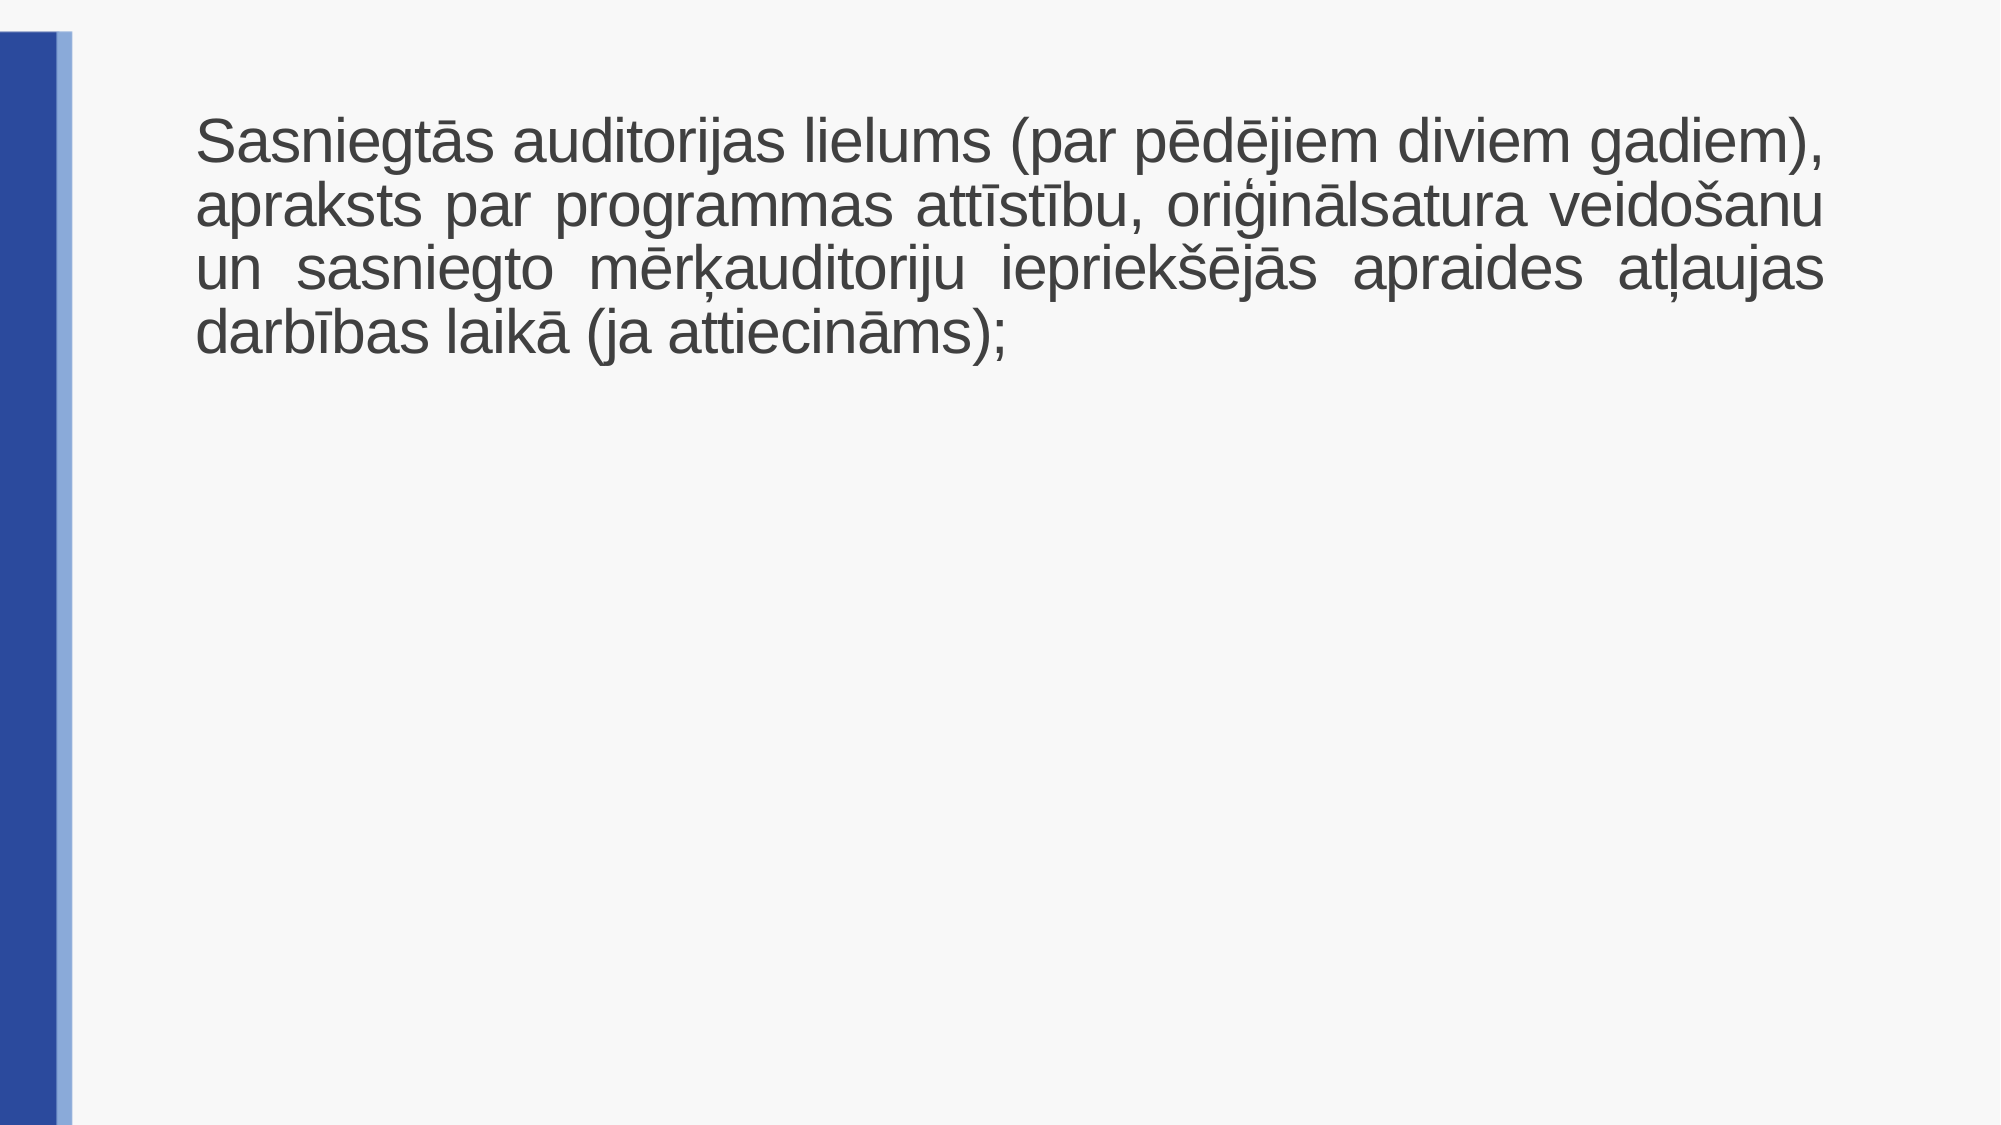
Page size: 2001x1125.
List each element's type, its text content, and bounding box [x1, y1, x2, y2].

title Sasniegtās auditorijas lielums (par pēdējiem diviem gadiem), apraksts par programmas attīstību, oriģinālsatura veidošanu un sasniegto mērķauditoriju iepriekšējās apraides atļaujas darbības laikā (ja attiecināms); [180, 104, 1840, 280]
